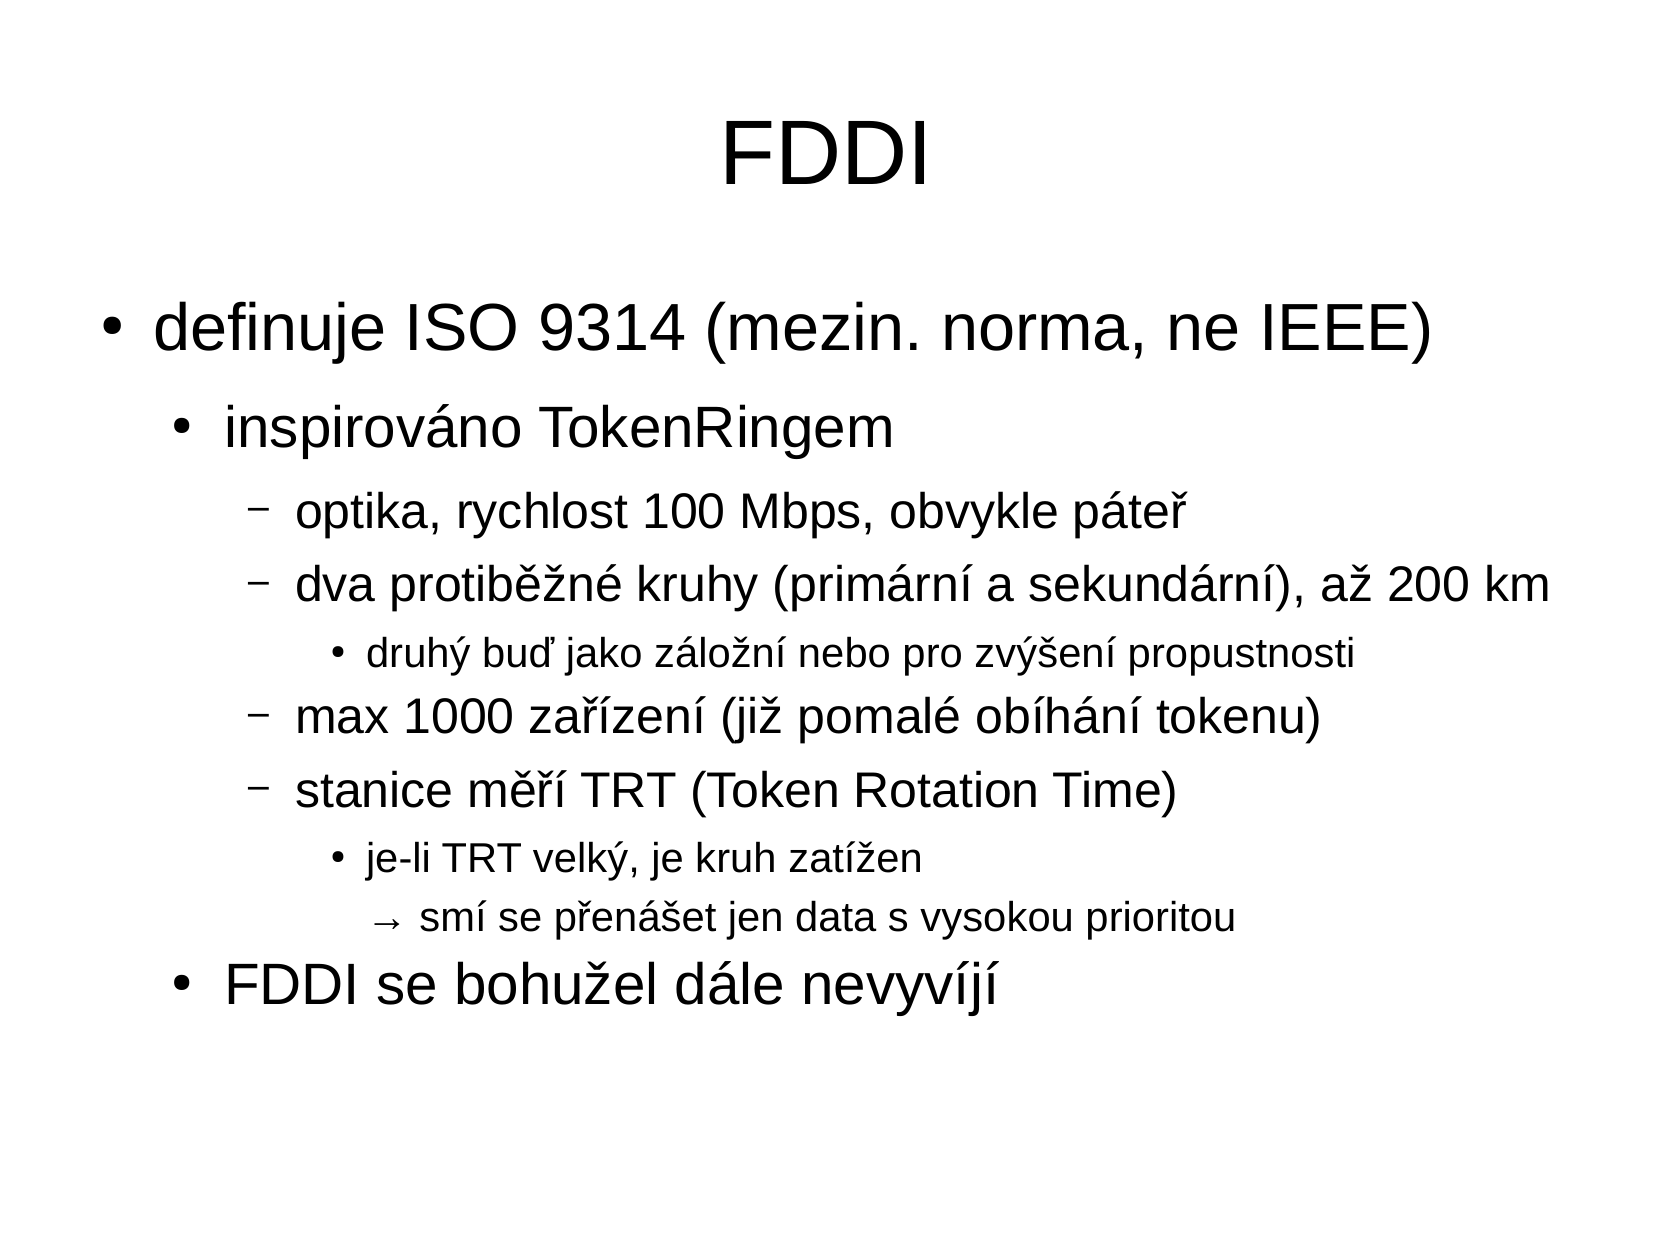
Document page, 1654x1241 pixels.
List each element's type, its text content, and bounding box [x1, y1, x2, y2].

list definuje ISO 9314 (mezin. norma, ne IEEE) inspirováno TokenRingem optika, rychlost 100 Mbps, obvykle páteř dva protiběžné kruhy (primární a sekundární), až 200 km druhý buď jako záložní nebo pro zvýšení propustnosti max 1000 zařízení (již pomalé obíhání tokenu) stanice měří TRT (Token Rotation Time) je-li TRT velký, je kruh zatížen → smí se přenášet jen data s vysokou prioritou FDDI se bohužel dále nevyvíjí [82, 290, 1571, 1125]
title FDDI [82, 56, 1571, 250]
